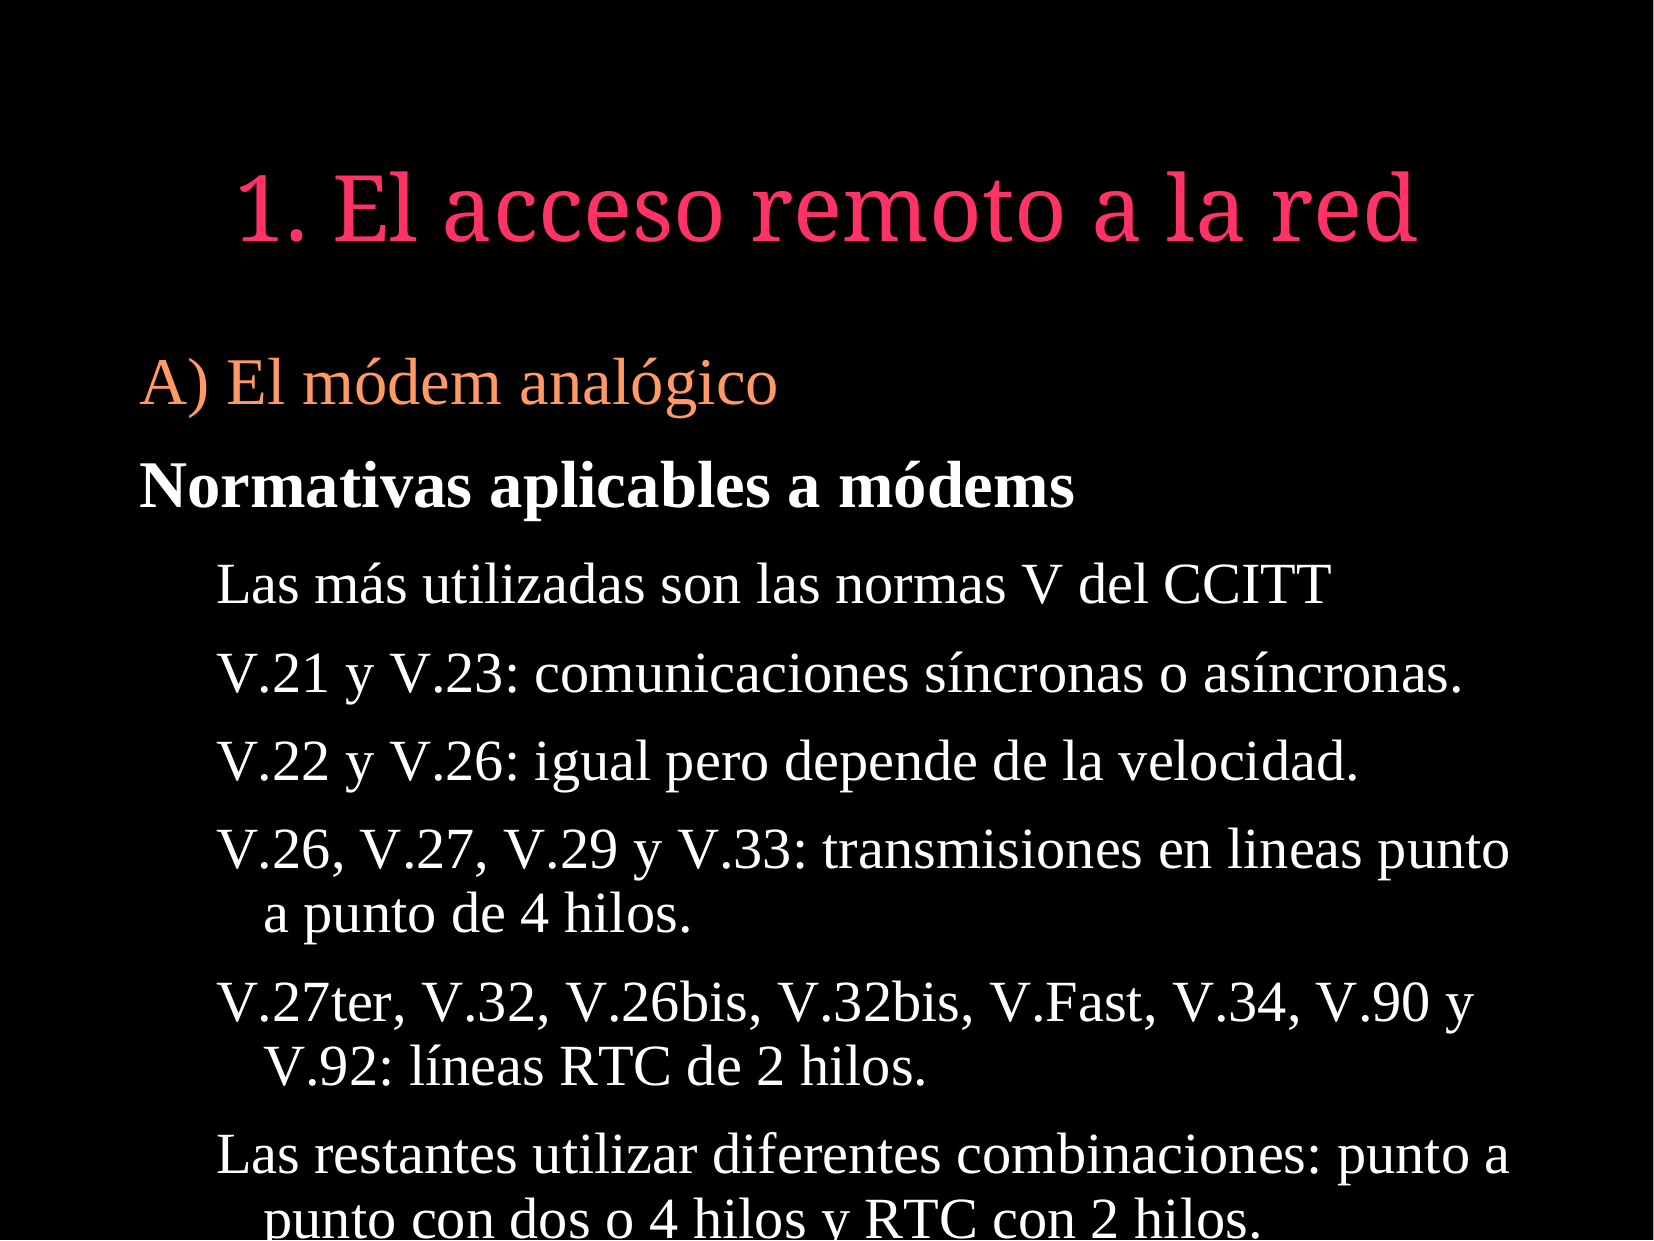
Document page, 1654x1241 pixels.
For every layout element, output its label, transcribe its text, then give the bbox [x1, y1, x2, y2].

list A) El módem analógico Normativas aplicables a módems Las más utilizadas son las normas V del CCITT V.21 y V.23: comunicaciones síncronas o asíncronas. V.22 y V.26: igual pero depende de la velocidad. V.26, V.27, V.29 y V.33: transmisiones en lineas punto a punto de 4 hilos. V.27ter, V.32, V.26bis, V.32bis, V.Fast, V.34, V.90 y V.92: líneas RTC de 2 hilos. Las restantes utilizar diferentes combinaciones: punto a punto con dos o 4 hilos y RTC con 2 hilos. [121, 344, 1534, 1241]
title 1. El acceso remoto a la red [121, 102, 1534, 311]
